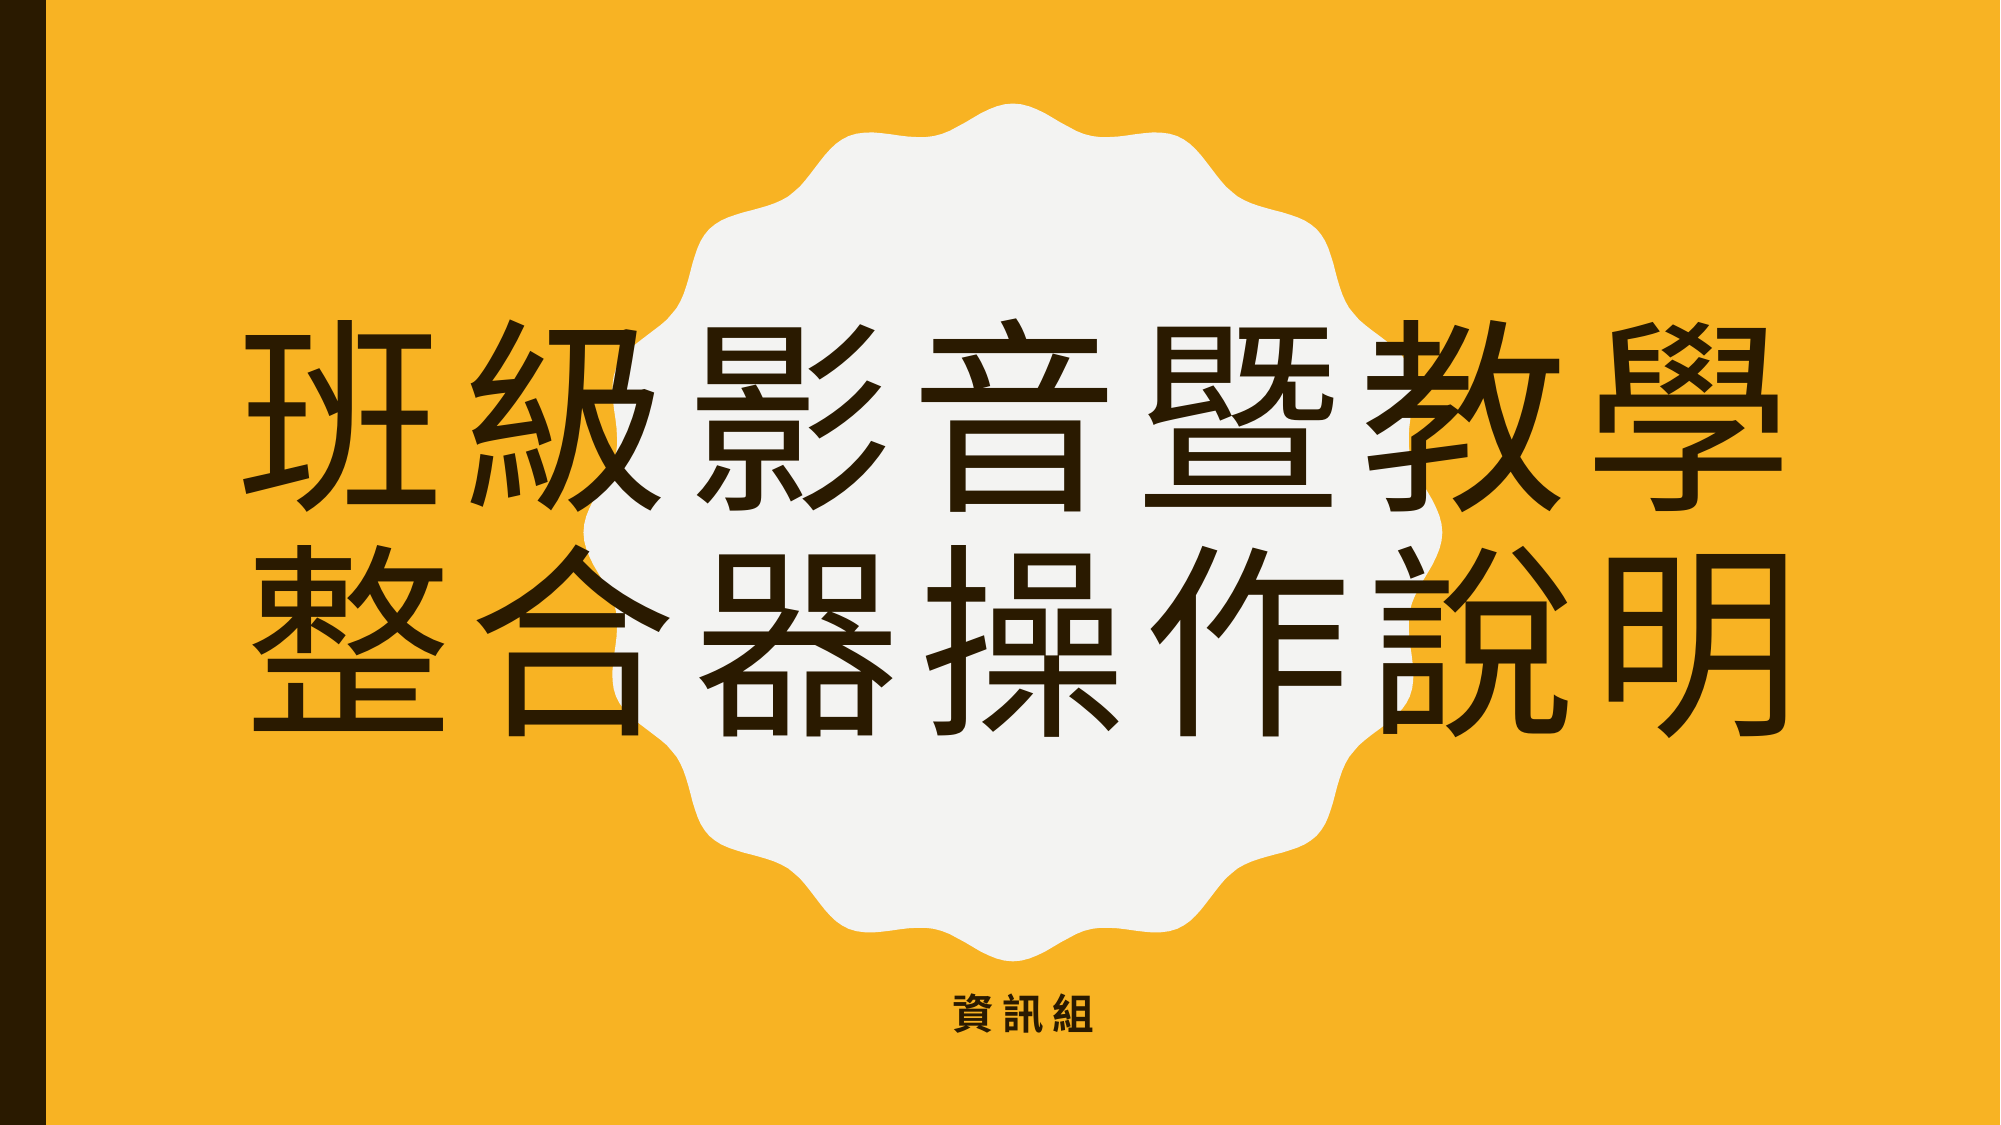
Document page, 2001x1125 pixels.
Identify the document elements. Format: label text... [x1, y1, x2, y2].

subtitle 資訊組 [363, 980, 1684, 1103]
title 班級影音暨教學整合器操作說明 [176, 180, 1870, 902]
